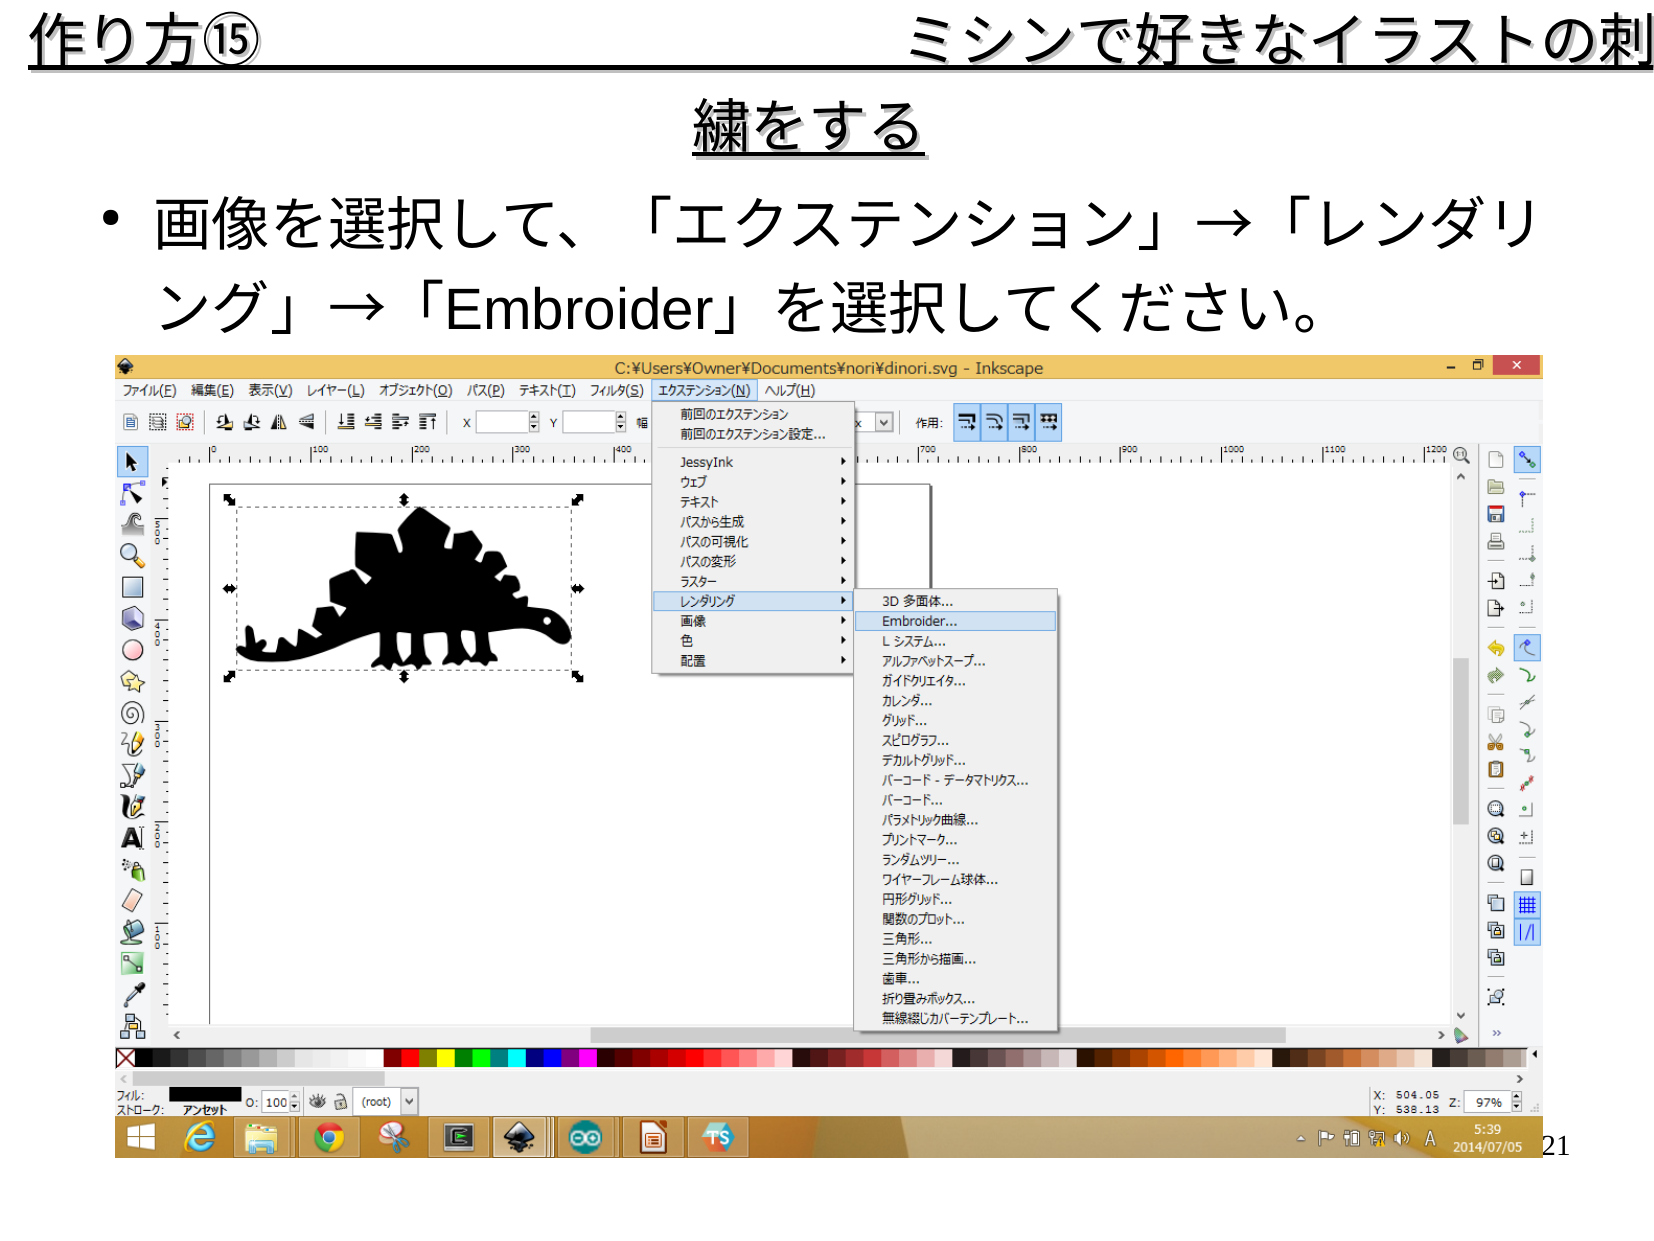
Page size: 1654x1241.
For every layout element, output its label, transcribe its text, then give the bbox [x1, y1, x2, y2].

picture [115, 355, 1543, 1158]
title 作り方⑮ ミシンで好きなイラストの刺繍をする [0, 0, 1654, 178]
list 画像を選択して、「エクステンション」→「レンダリング」→「Embroider」を選択してください。 [82, 178, 1571, 897]
